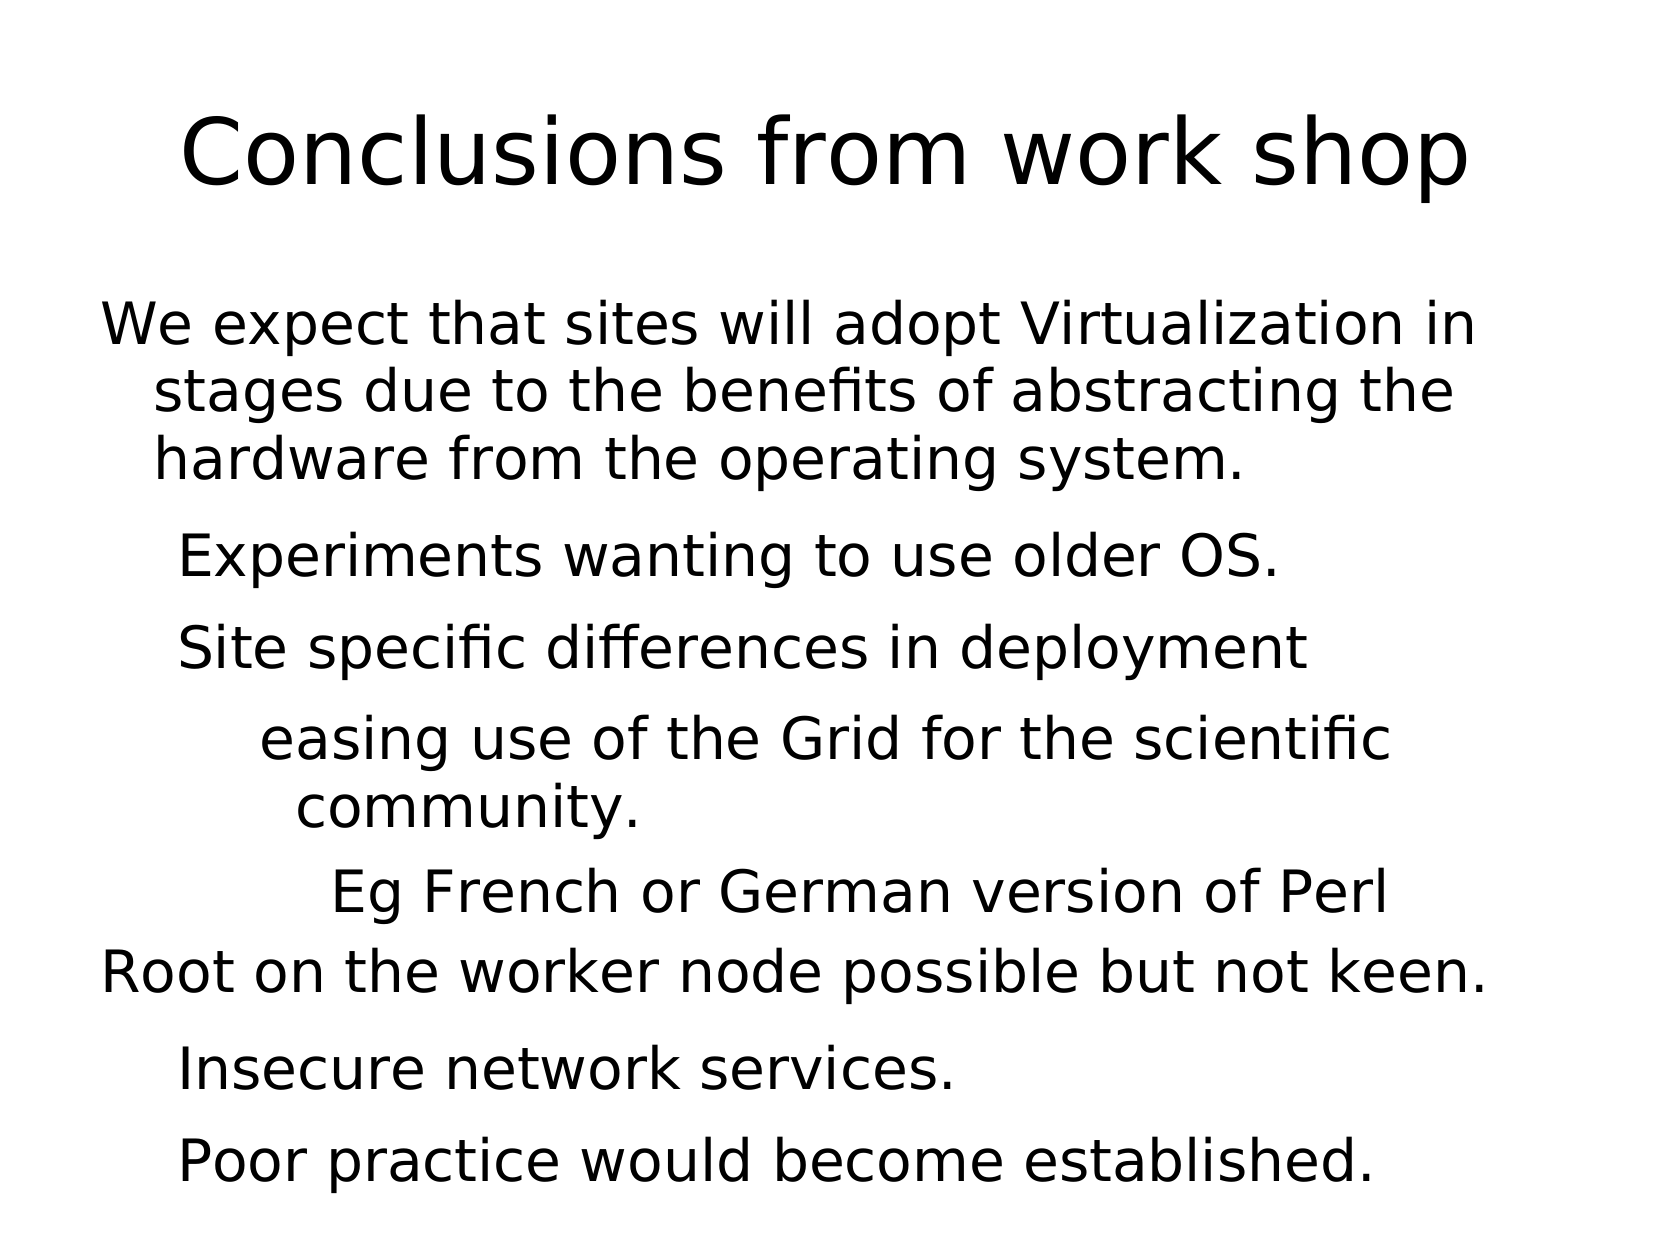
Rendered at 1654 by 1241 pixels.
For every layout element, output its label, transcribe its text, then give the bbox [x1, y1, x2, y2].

title Conclusions from work shop [82, 56, 1571, 250]
list We expect that sites will adopt Virtualization in stages due to the benefits of abstracting the hardware from the operating system. Experiments wanting to use older OS. Site specific differences in deployment easing use of the Grid for the scientific community. Eg French or German version of Perl Root on the worker node possible but not keen. Insecure network services. Poor practice would become established. [82, 290, 1571, 1195]
